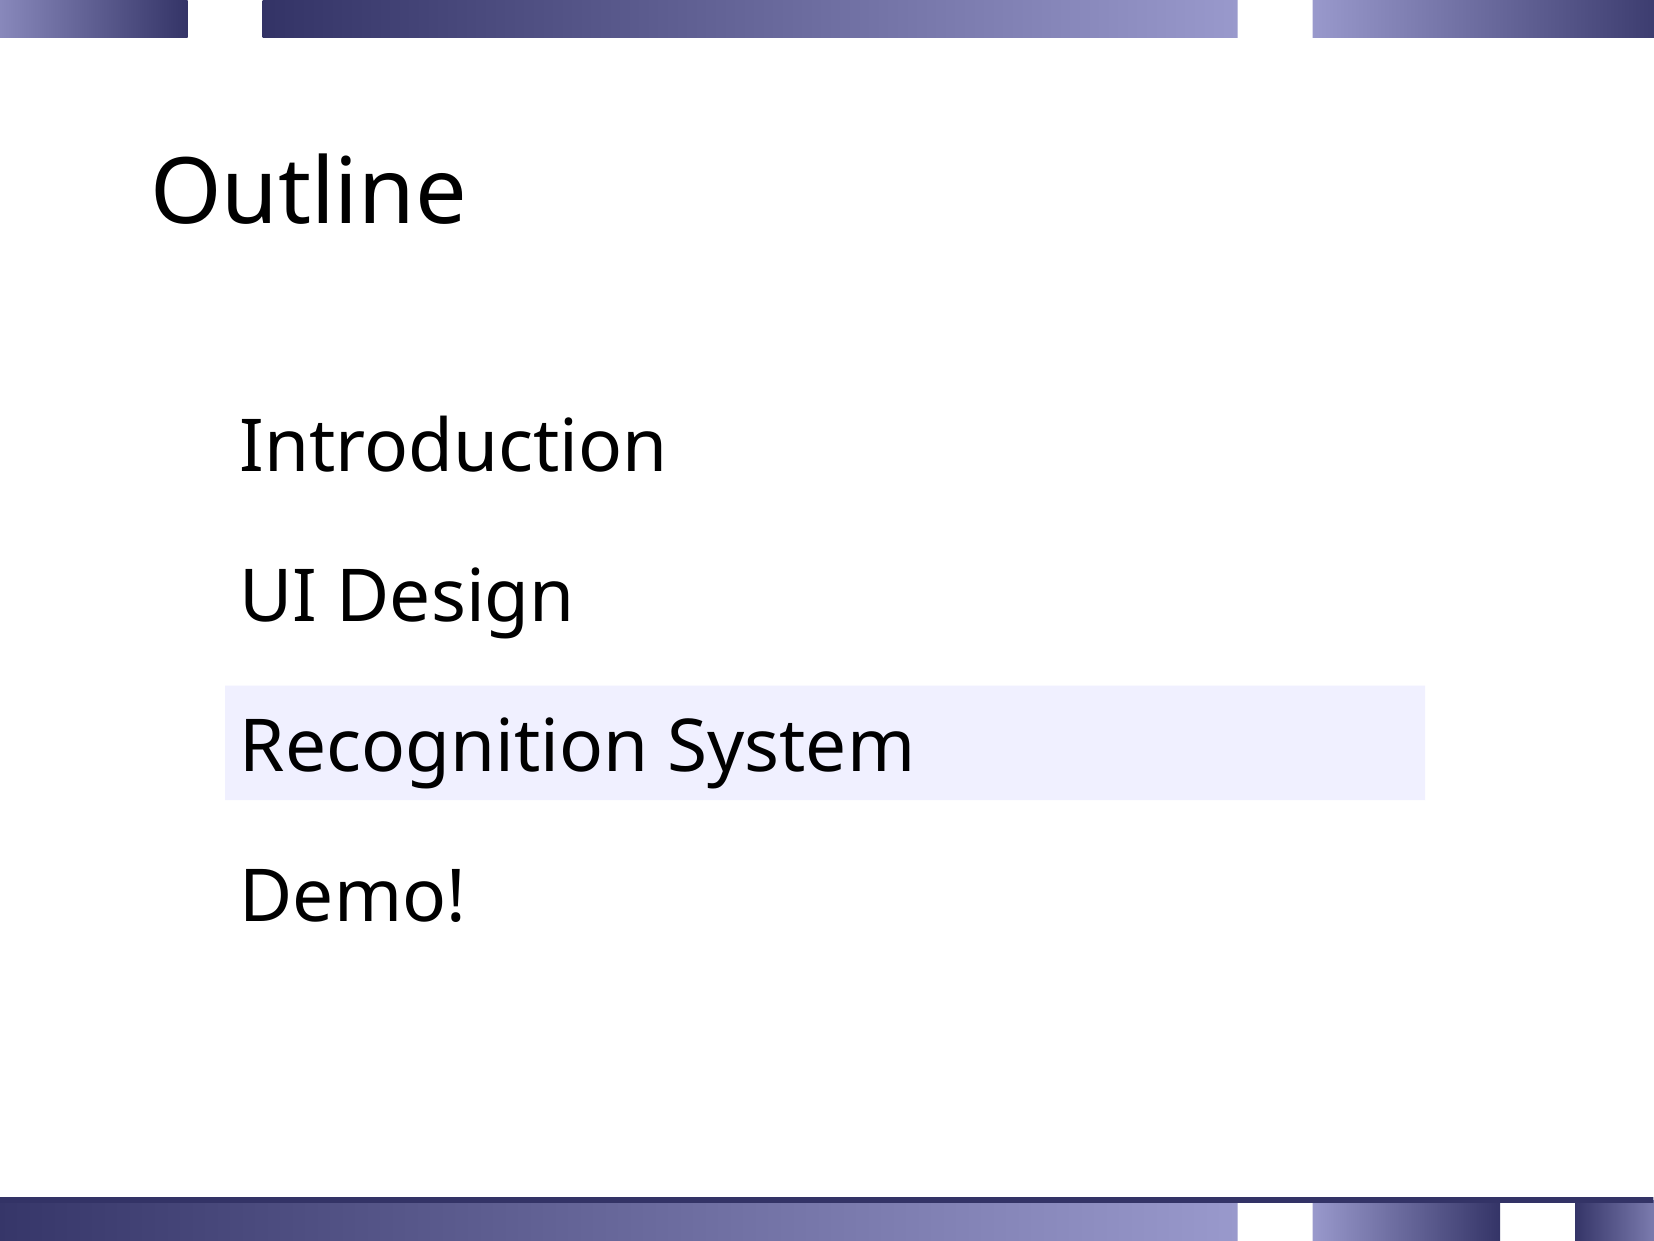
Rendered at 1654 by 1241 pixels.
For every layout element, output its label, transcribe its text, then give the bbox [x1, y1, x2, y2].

text_box Introduction [225, 385, 1426, 488]
text_box [1312, 0, 1654, 38]
text_box [0, 0, 188, 38]
title Outline [150, 37, 1501, 338]
text_box [0, 1203, 1238, 1241]
text_box UI Design [225, 535, 1426, 638]
text_box [1312, 1203, 1501, 1241]
text_box [262, 0, 1238, 37]
text_box Demo! [225, 835, 1426, 938]
text_box [1575, 1203, 1654, 1241]
text_box Recognition System [225, 685, 1426, 788]
